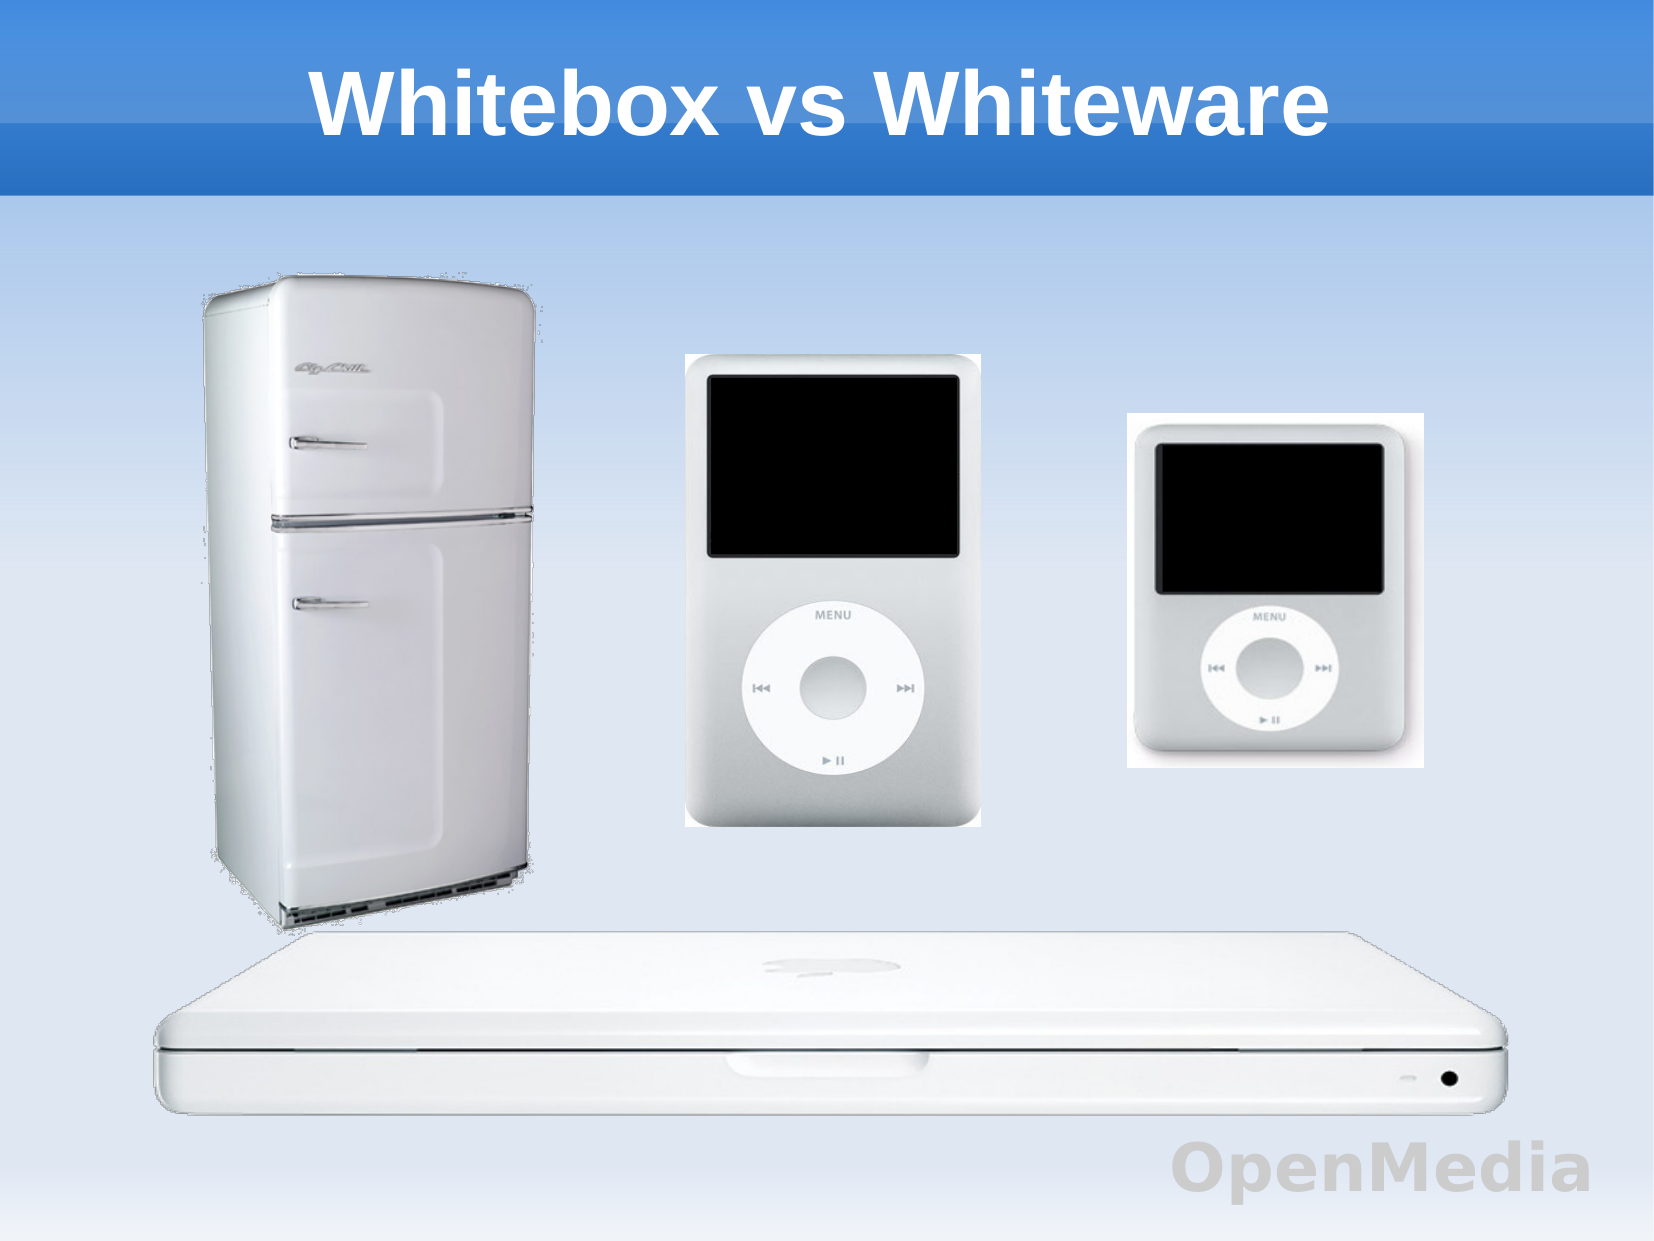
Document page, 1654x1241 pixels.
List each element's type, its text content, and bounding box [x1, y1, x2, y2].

title Whitebox vs Whiteware [76, 0, 1565, 208]
picture [0, 0, 1654, 1241]
